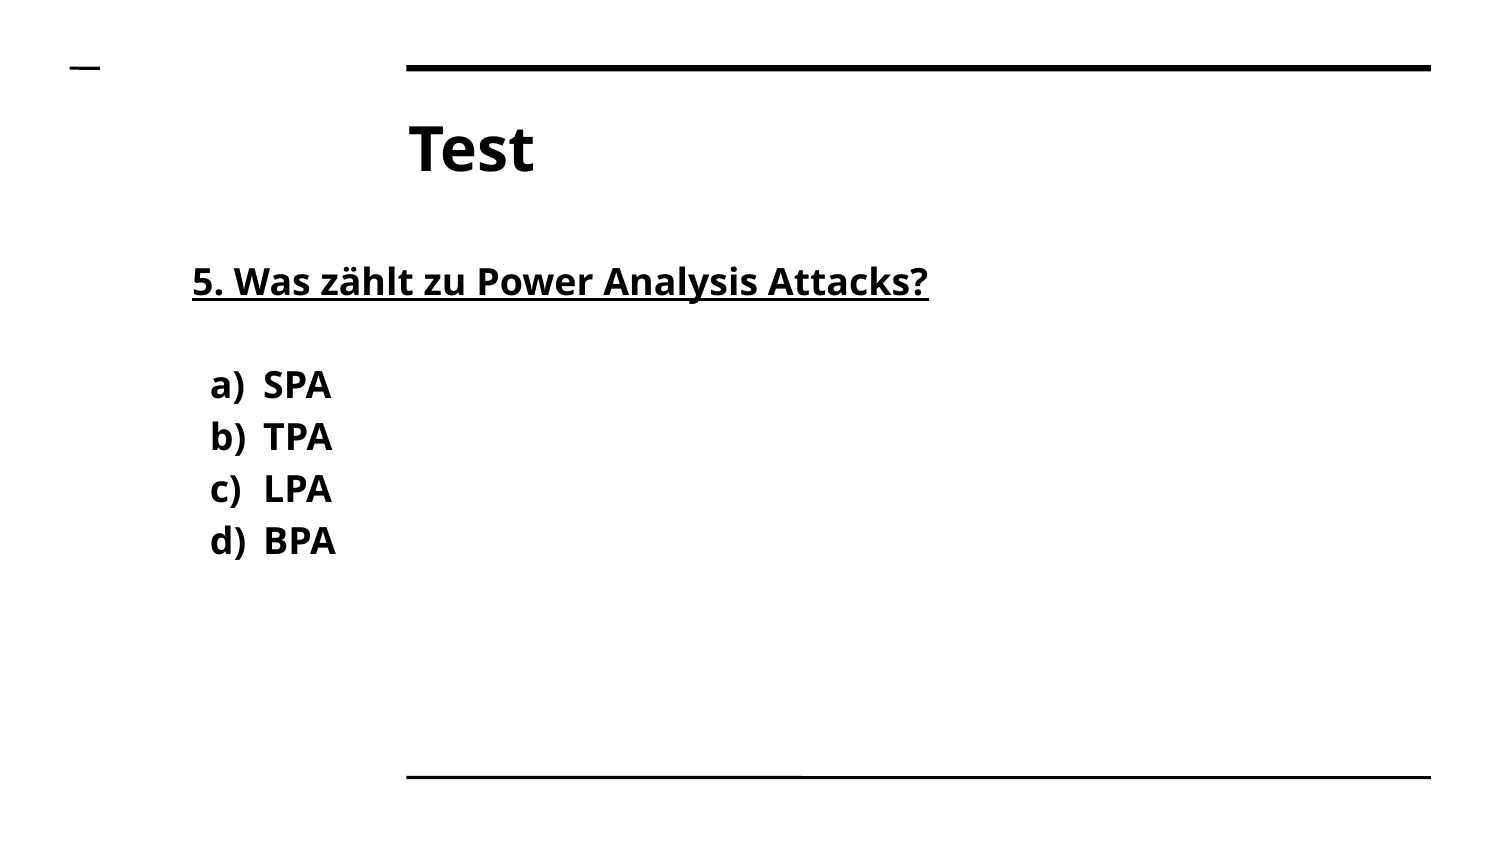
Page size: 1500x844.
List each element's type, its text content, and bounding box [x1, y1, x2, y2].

list 5. Was zählt zu Power Analysis Attacks? SPA TPA LPA BPA [177, 236, 1500, 729]
title Test [393, 94, 1431, 199]
